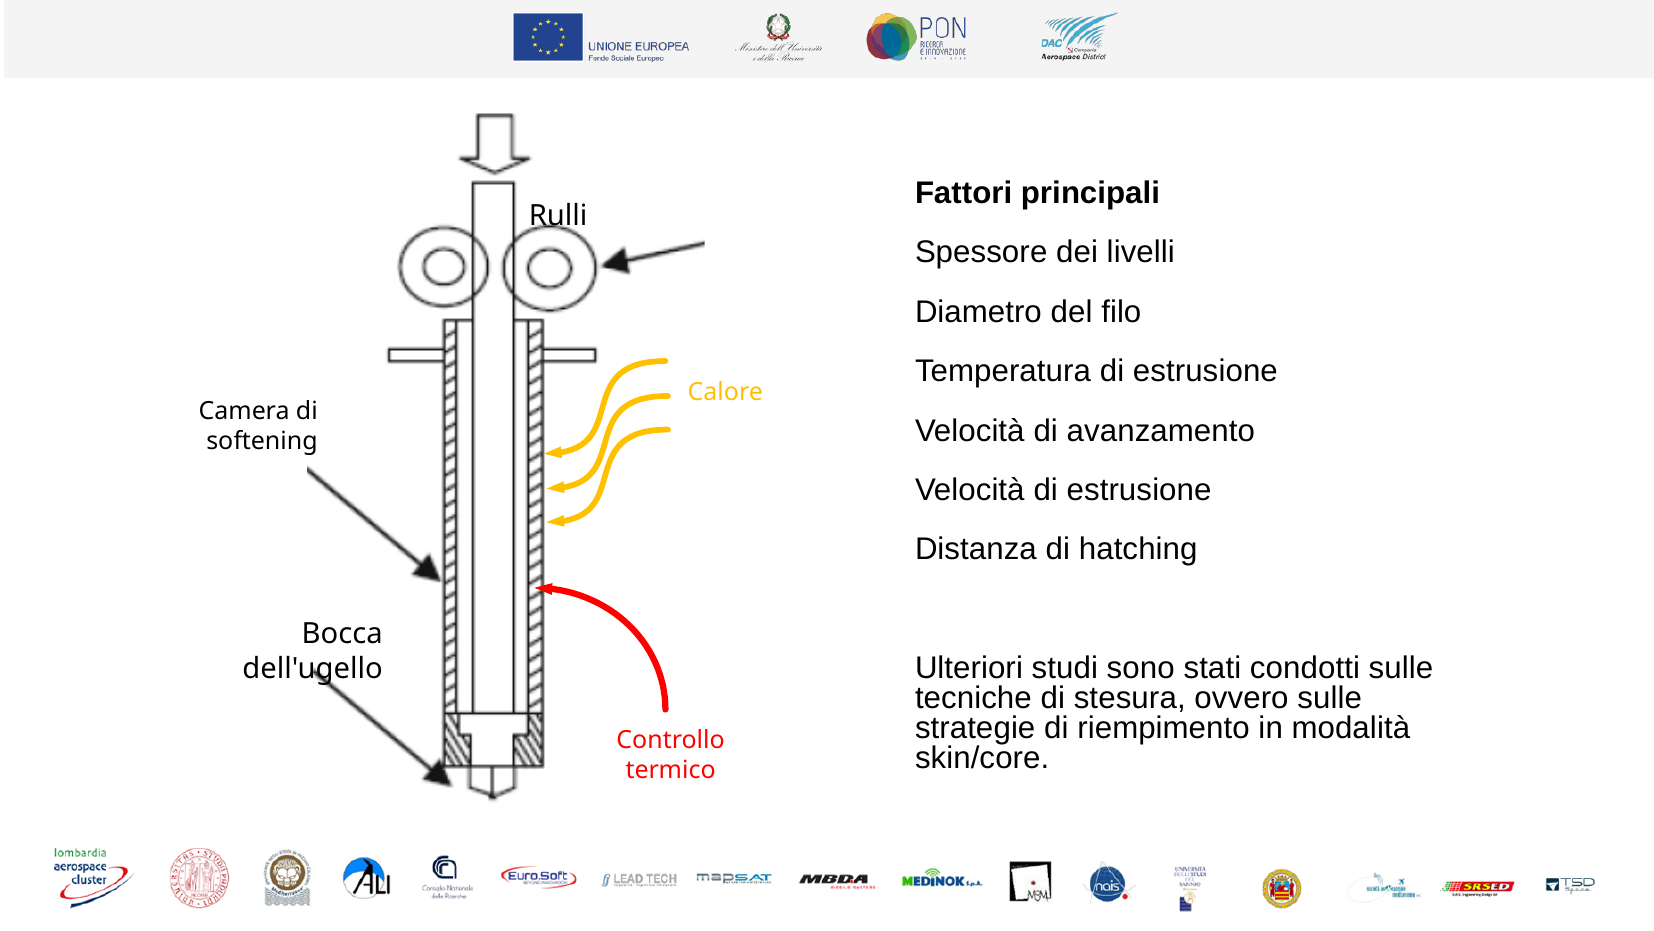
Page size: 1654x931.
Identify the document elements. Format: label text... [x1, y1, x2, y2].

text_box Calore [672, 368, 806, 414]
text_box Fattori principali Spessore dei livelli Diametro del filo Temperatura di estrusione Velocità di avanzamento Velocità di estrusione Distanza di hatching Ulteriori studi sono stati condotti sulle tecniche di stesura, ovvero sulle strategie di riempimento in modalità skin/core. [900, 171, 1492, 784]
text_box Bocca dell'ugello [227, 606, 407, 693]
picture [307, 94, 705, 808]
picture [4, 0, 1654, 78]
picture [54, 848, 1595, 931]
text_box Controllo termico [559, 716, 783, 793]
text_box Rulli [513, 189, 776, 240]
text_box Camera di softening [183, 386, 407, 463]
